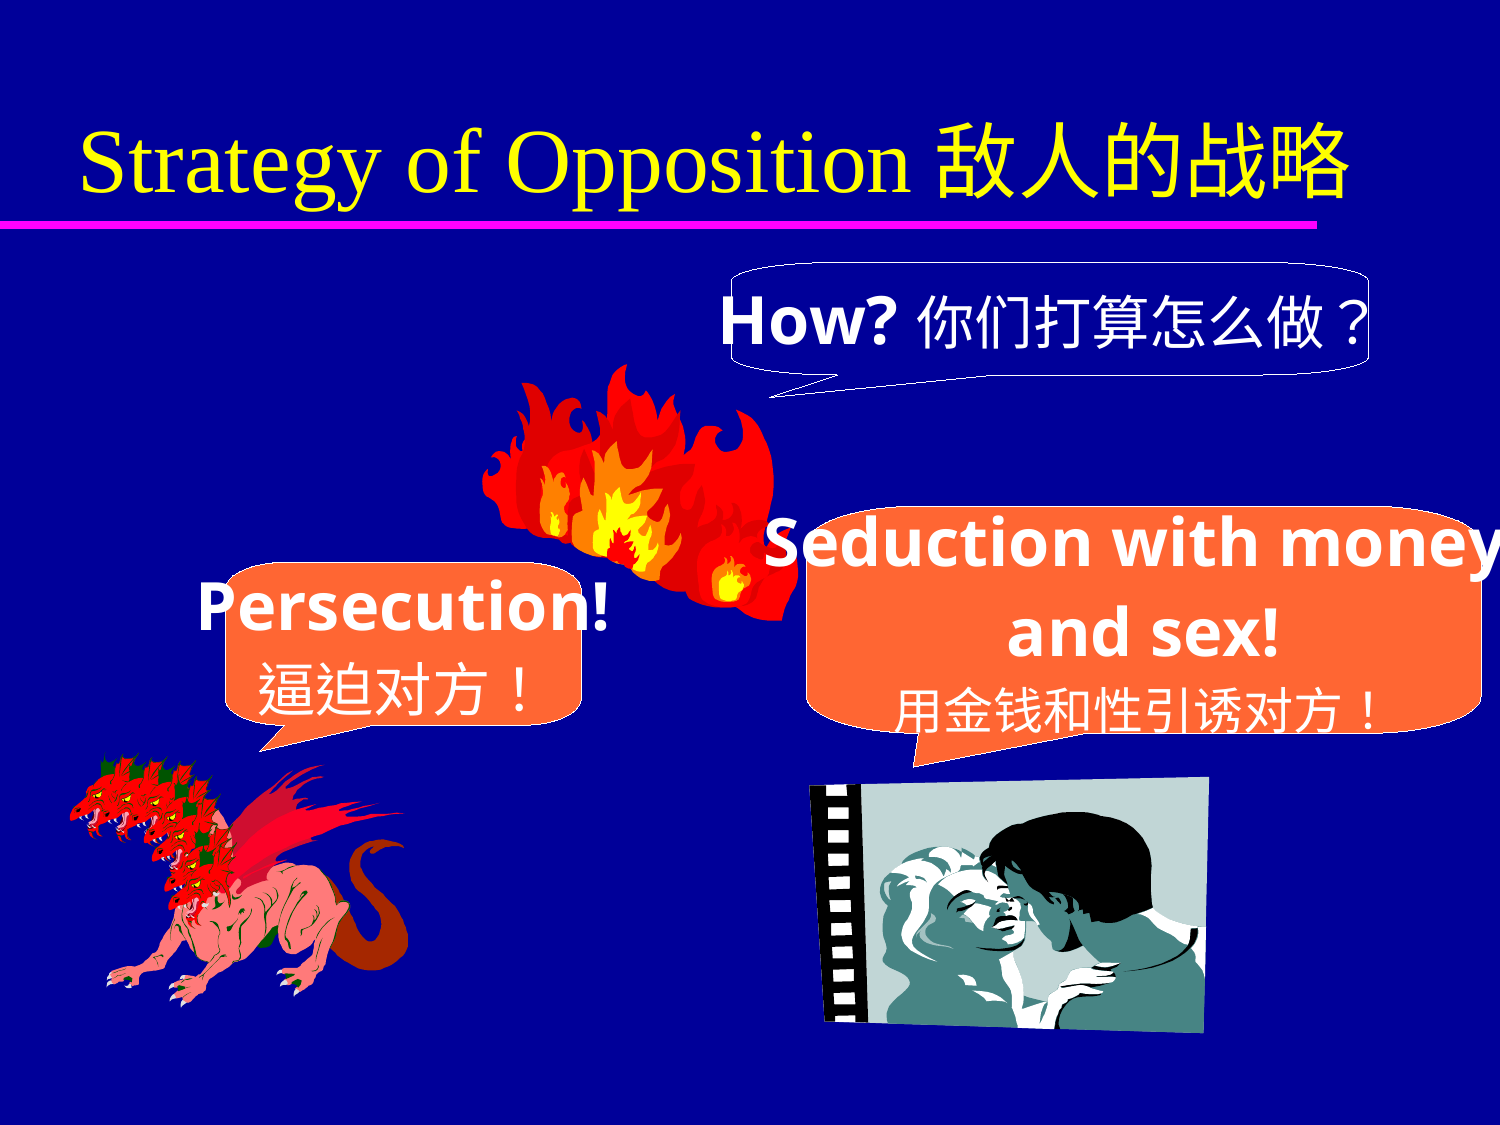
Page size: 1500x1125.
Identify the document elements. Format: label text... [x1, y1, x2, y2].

text_box Seduction with money and sex! 用金钱和性引诱对方！ [806, 506, 1482, 768]
text_box [809, 776, 1210, 1034]
text_box [482, 364, 799, 621]
text_box [69, 751, 408, 1009]
text_box Persecution! 逼迫对方！ [225, 562, 582, 752]
text_box [777, 527, 791, 539]
title Strategy of Opposition敌人的战略 [62, 0, 1426, 225]
text_box How?你们打算怎么做？ [731, 262, 1369, 398]
